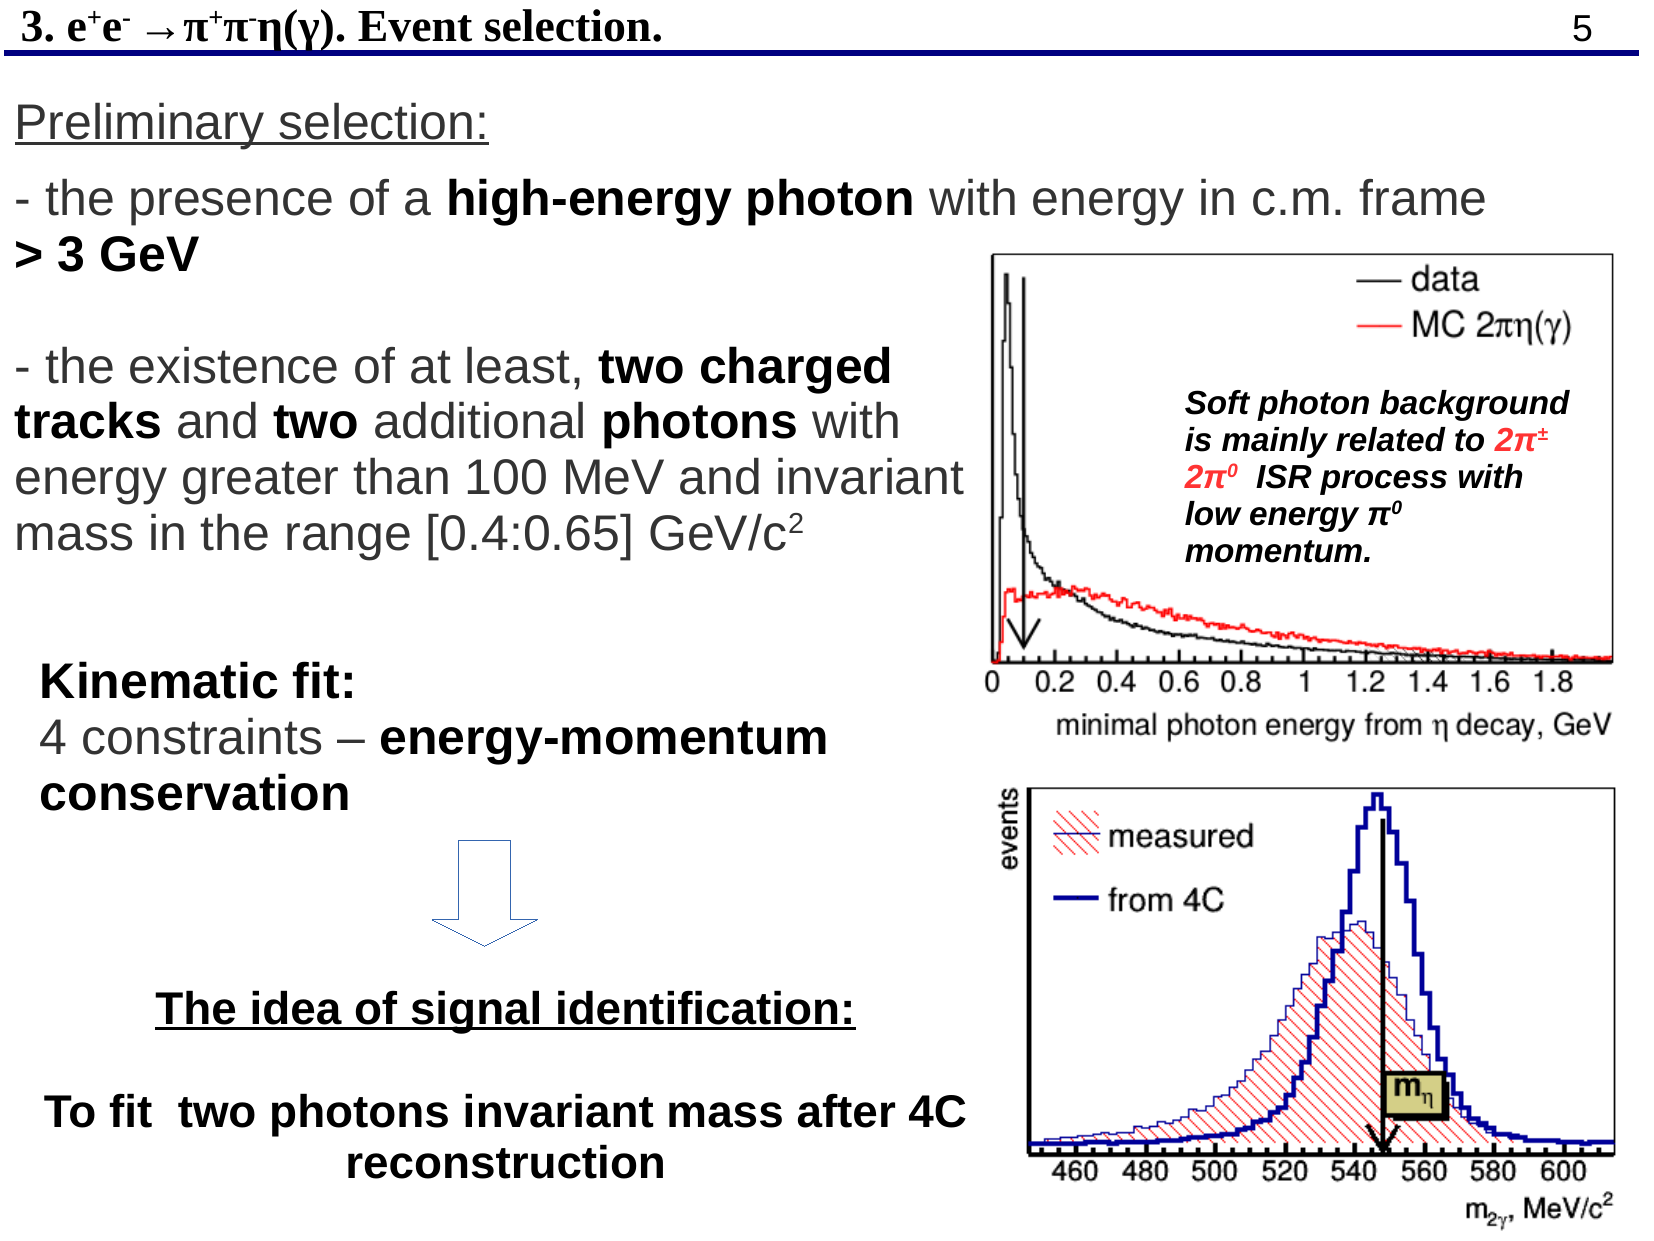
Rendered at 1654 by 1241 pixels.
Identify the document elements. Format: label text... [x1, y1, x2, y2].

text_box Preliminary selection: - the presence of a high-energy photon with energy in c.m. frame > 3 GeV - the existence of at least, two charged tracks and two additional photons with energy greater than 100 MeV and invariant mass in the range [0.4:0.65] GeV/c2 [0, 86, 1531, 629]
text_box 3. e+e- →π+π-η(γ). Event selection. [5, 0, 1554, 71]
text_box Soft photon background is mainly related to 2π± 2π0 ISR process with low energy π0 momentum. [1170, 376, 1591, 583]
text_box The idea of signal identification: To fit two photons invariant mass after 4C reconstruction [3, 975, 991, 1196]
text_box Kinematic fit: 4 constraints – energy-momentum conservation [25, 645, 859, 830]
text_box 5 [1557, 0, 1654, 57]
picture [980, 248, 1636, 748]
picture [991, 783, 1625, 1234]
text_box [432, 840, 538, 947]
